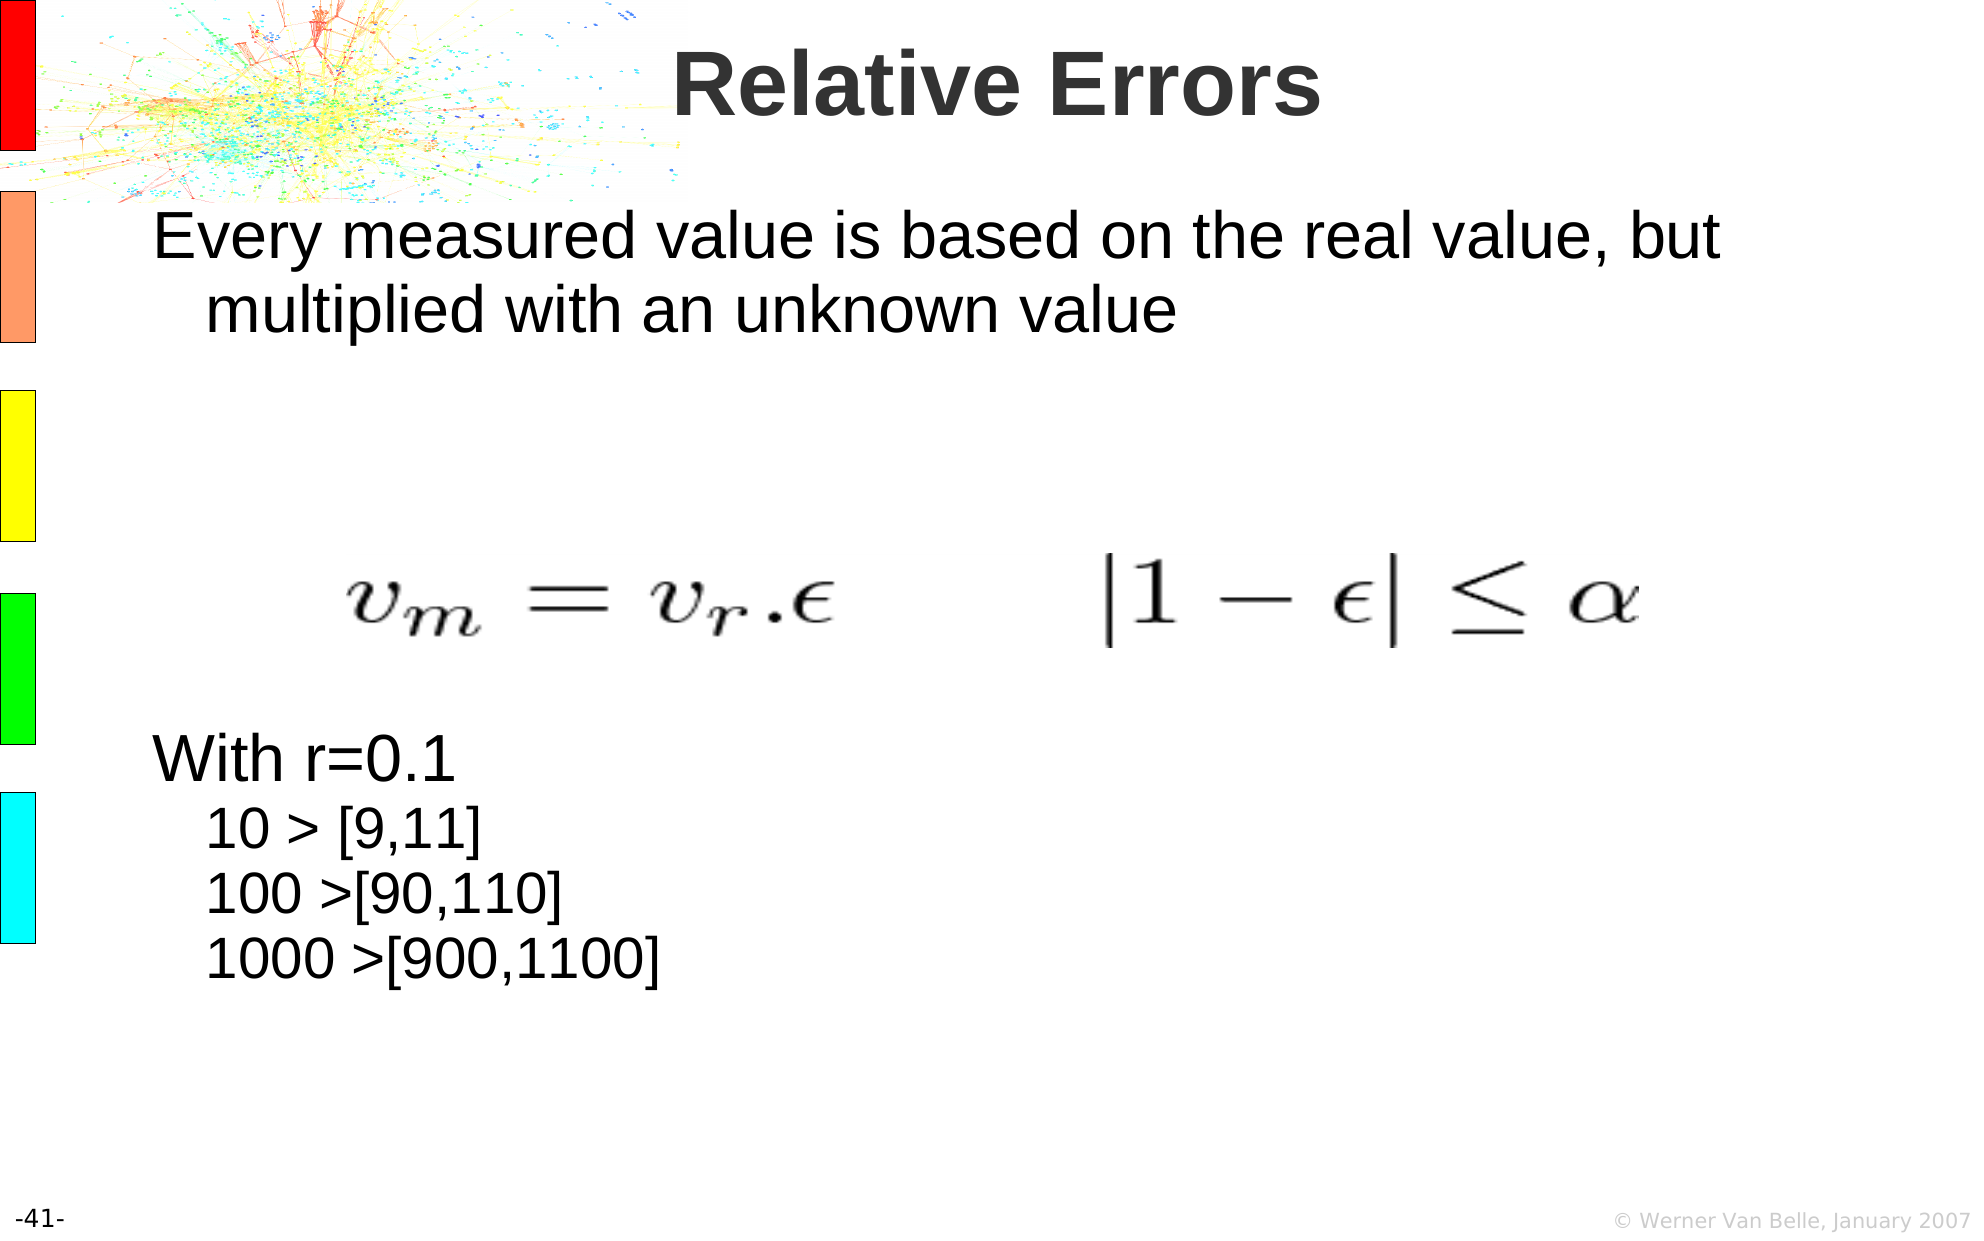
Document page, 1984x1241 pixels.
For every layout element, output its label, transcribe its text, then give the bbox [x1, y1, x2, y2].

title Relative Errors [150, 17, 1845, 151]
picture [346, 553, 1639, 648]
title Gene Expression [0, 0, 688, 203]
list Every measured value is based on the real value, but multiplied with an unknown value With r=0.1 10 > [9,11] 100 >[90,110] 1000 >[900,1100] [134, 197, 1935, 1167]
